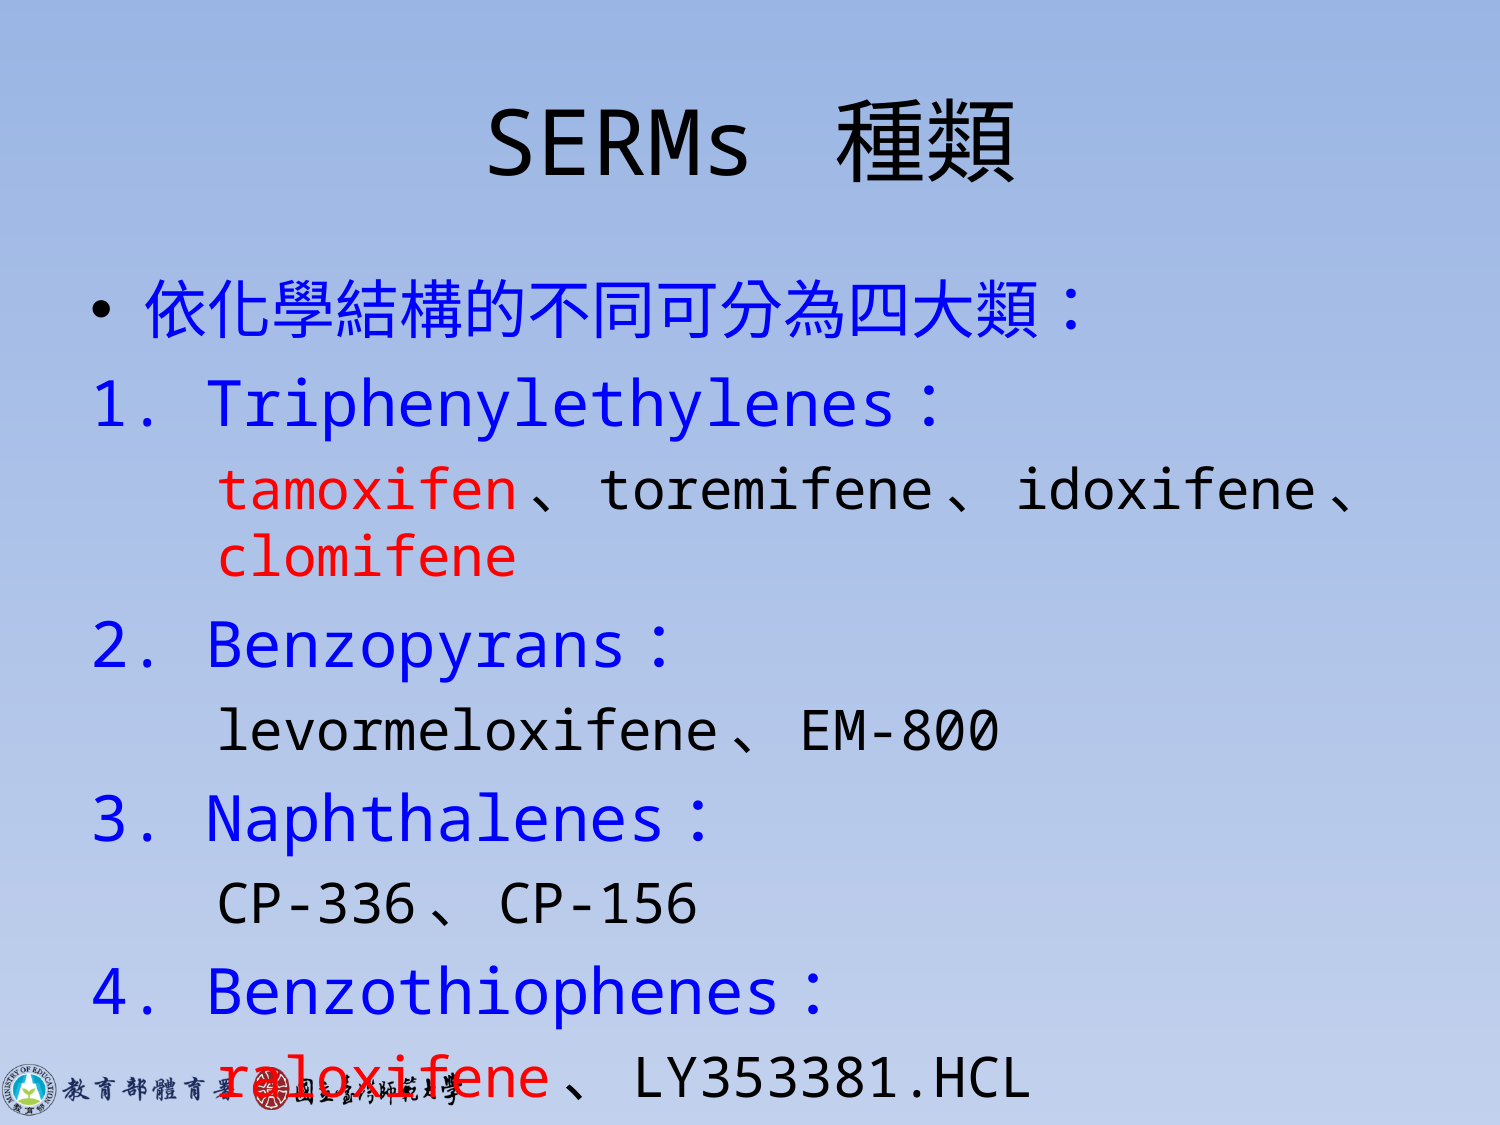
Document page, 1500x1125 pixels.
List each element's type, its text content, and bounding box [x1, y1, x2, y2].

title SERMs 種類 [75, 45, 1426, 233]
list 依化學結構的不同可分為四大類： 1. Triphenylethylenes： tamoxifen、toremifene、idoxifene、clomifene 2. Benzopyrans： levormeloxifene、EM-800 3. Naphthalenes： CP-336、CP-156 4. Benzothiophenes： raloxifene、LY353381.HCL [75, 262, 1426, 1125]
